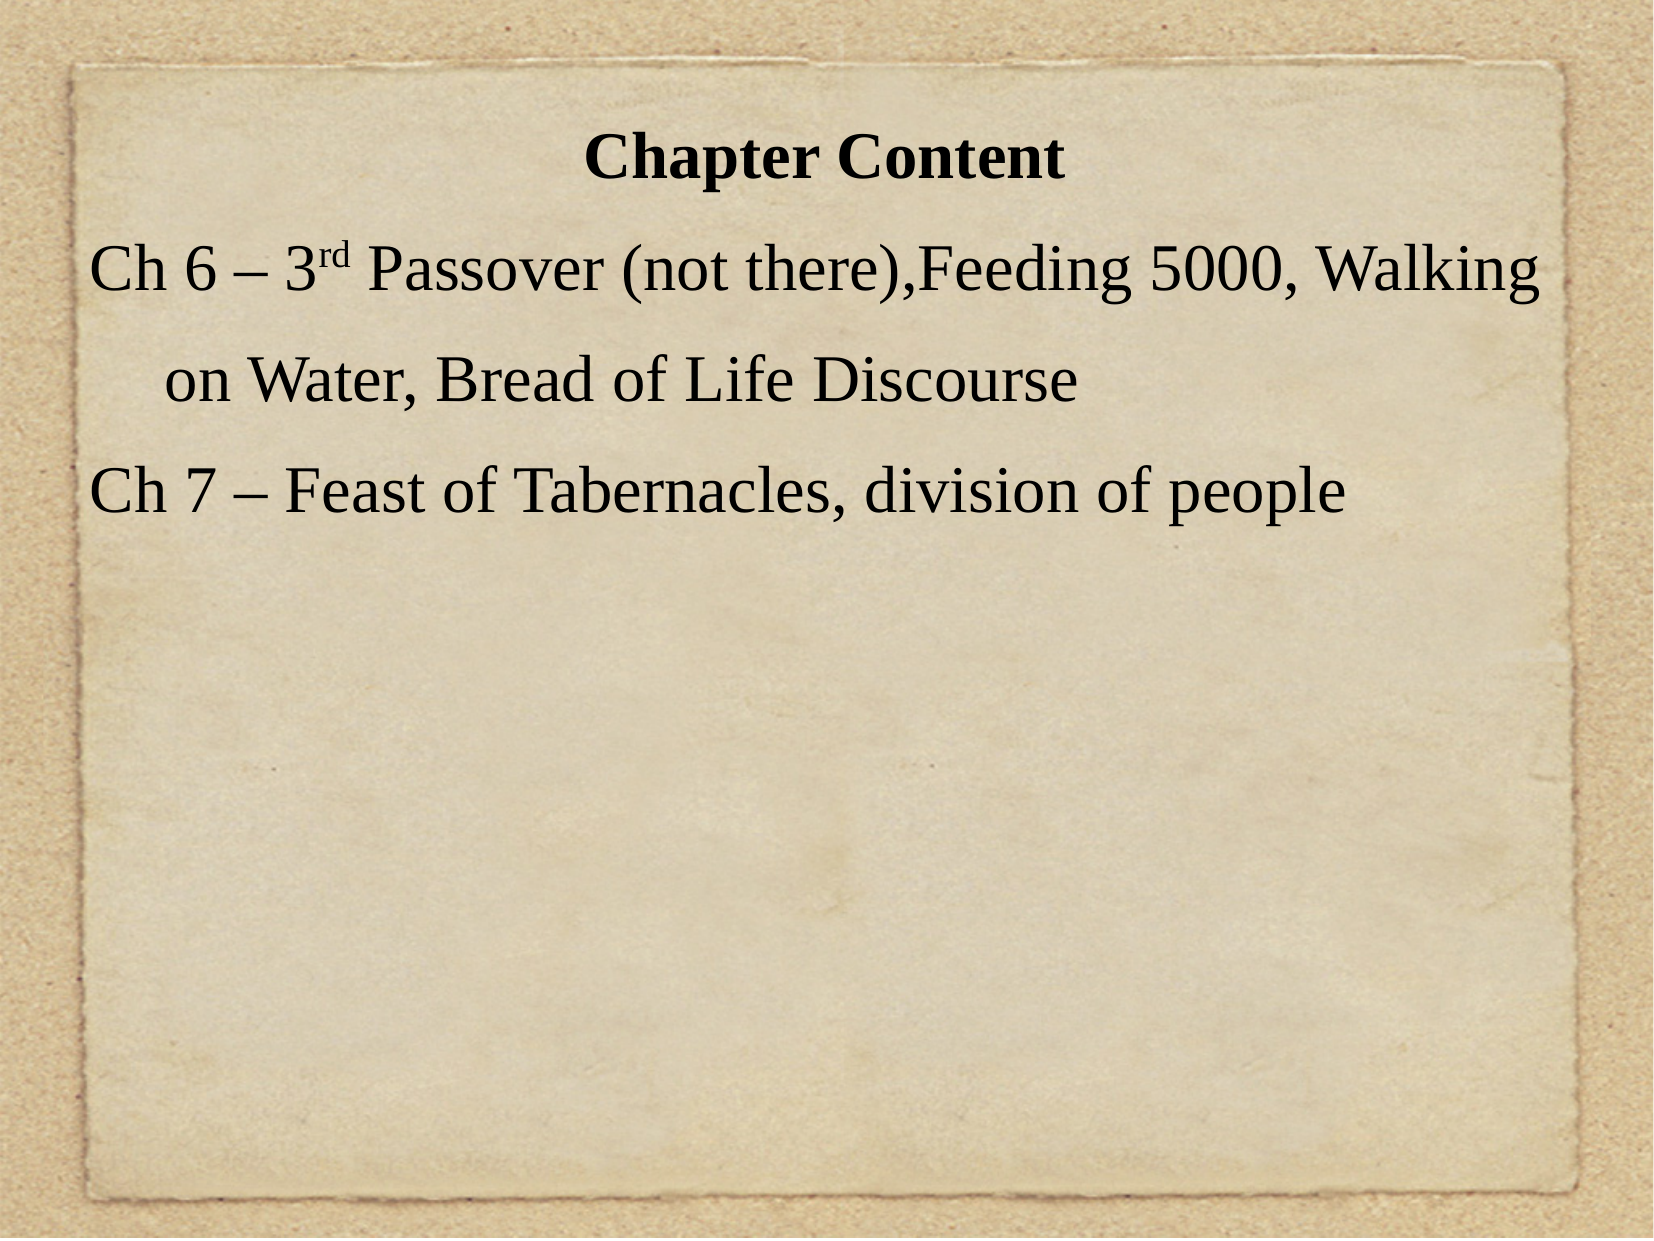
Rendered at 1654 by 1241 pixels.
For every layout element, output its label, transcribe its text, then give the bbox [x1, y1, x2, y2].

text_box Chapter Content Ch 6 – 3rd Passover (not there),Feeding 5000, Walking on Water, Bread of Life Discourse Ch 7 – Feast of Tabernacles, division of people [75, 75, 1576, 1133]
picture [0, 0, 1654, 1238]
